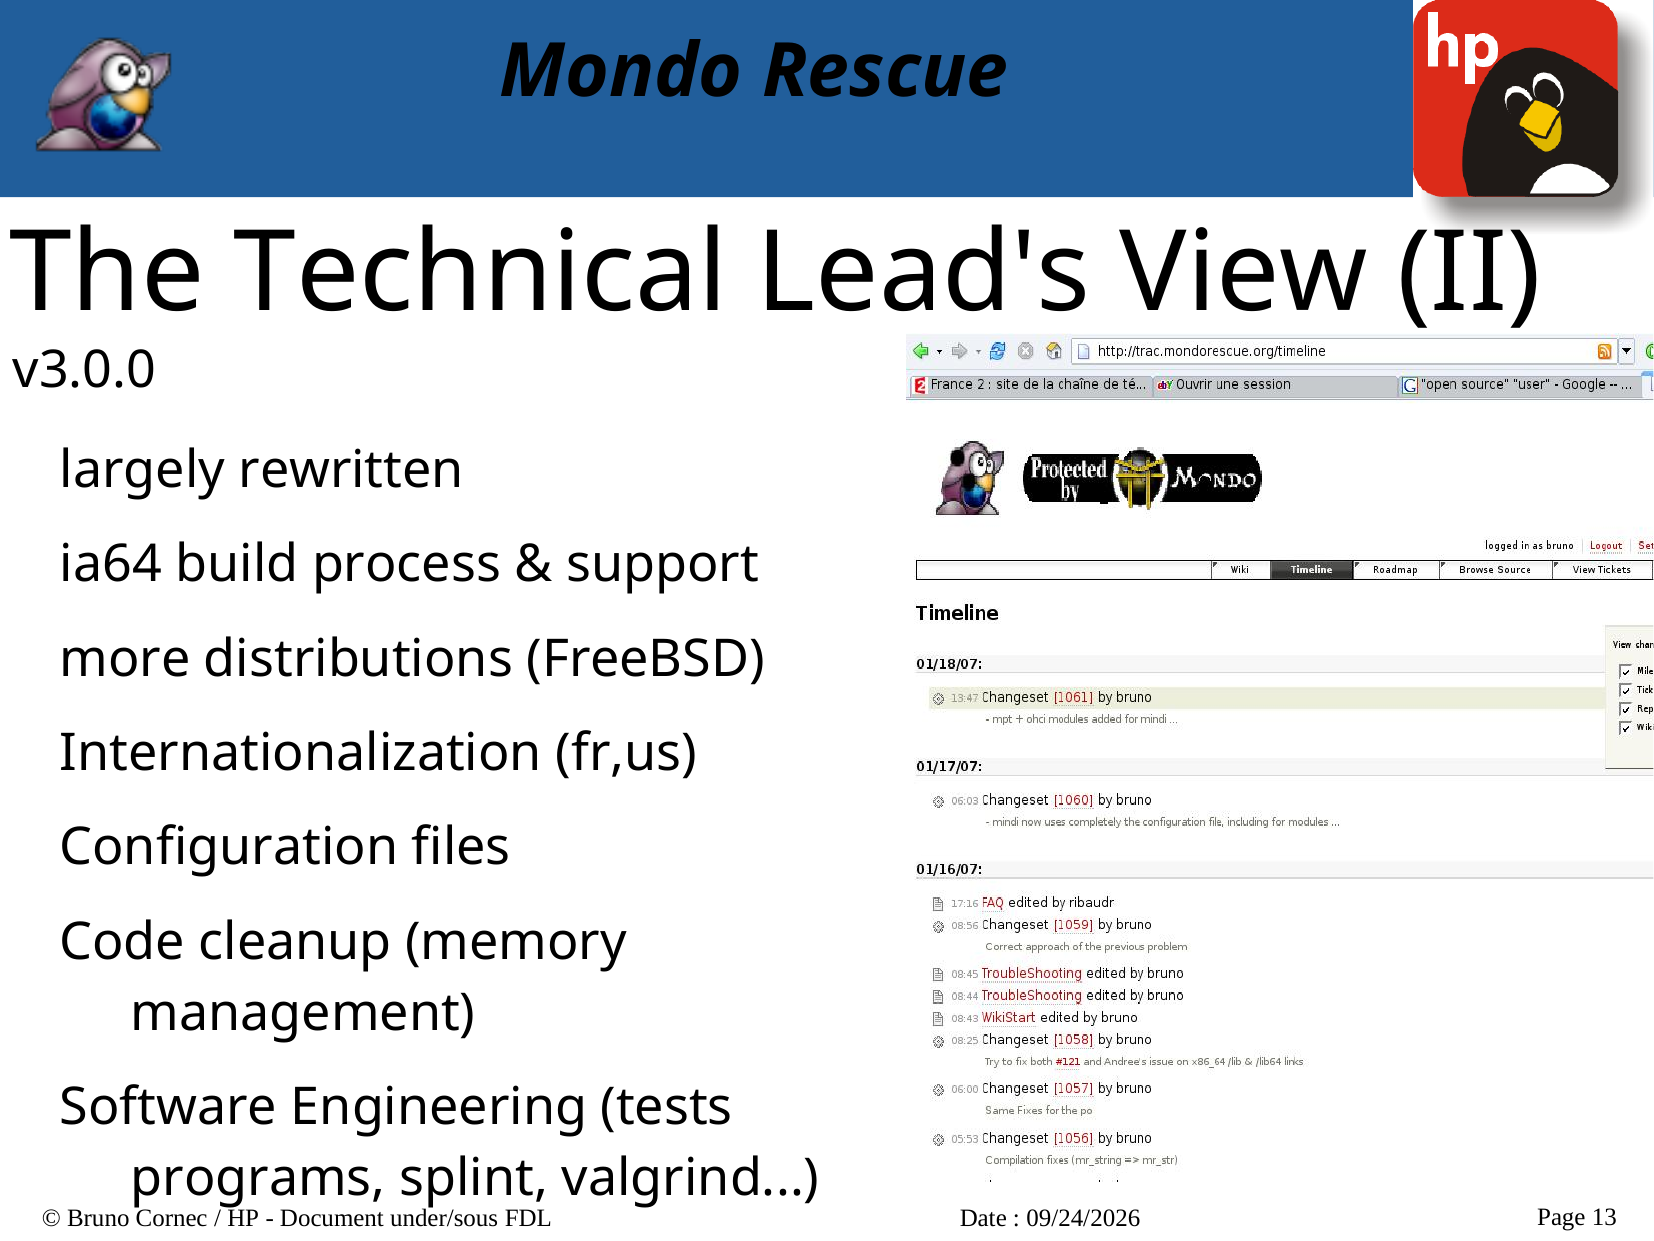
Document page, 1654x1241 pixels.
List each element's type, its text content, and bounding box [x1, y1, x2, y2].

picture [0, 0, 211, 199]
picture [906, 333, 1654, 1182]
picture [1413, 0, 1654, 235]
list v3.0.0 largely rewritten ia64 build process & support more distributions (FreeBSD) Internationalization (fr,us) Configuration files Code cleanup (memory management) Software Engineering (tests programs, splint, valgrind...) [0, 331, 875, 1241]
text_box The Technical Lead's View (II) [9, 189, 1650, 330]
